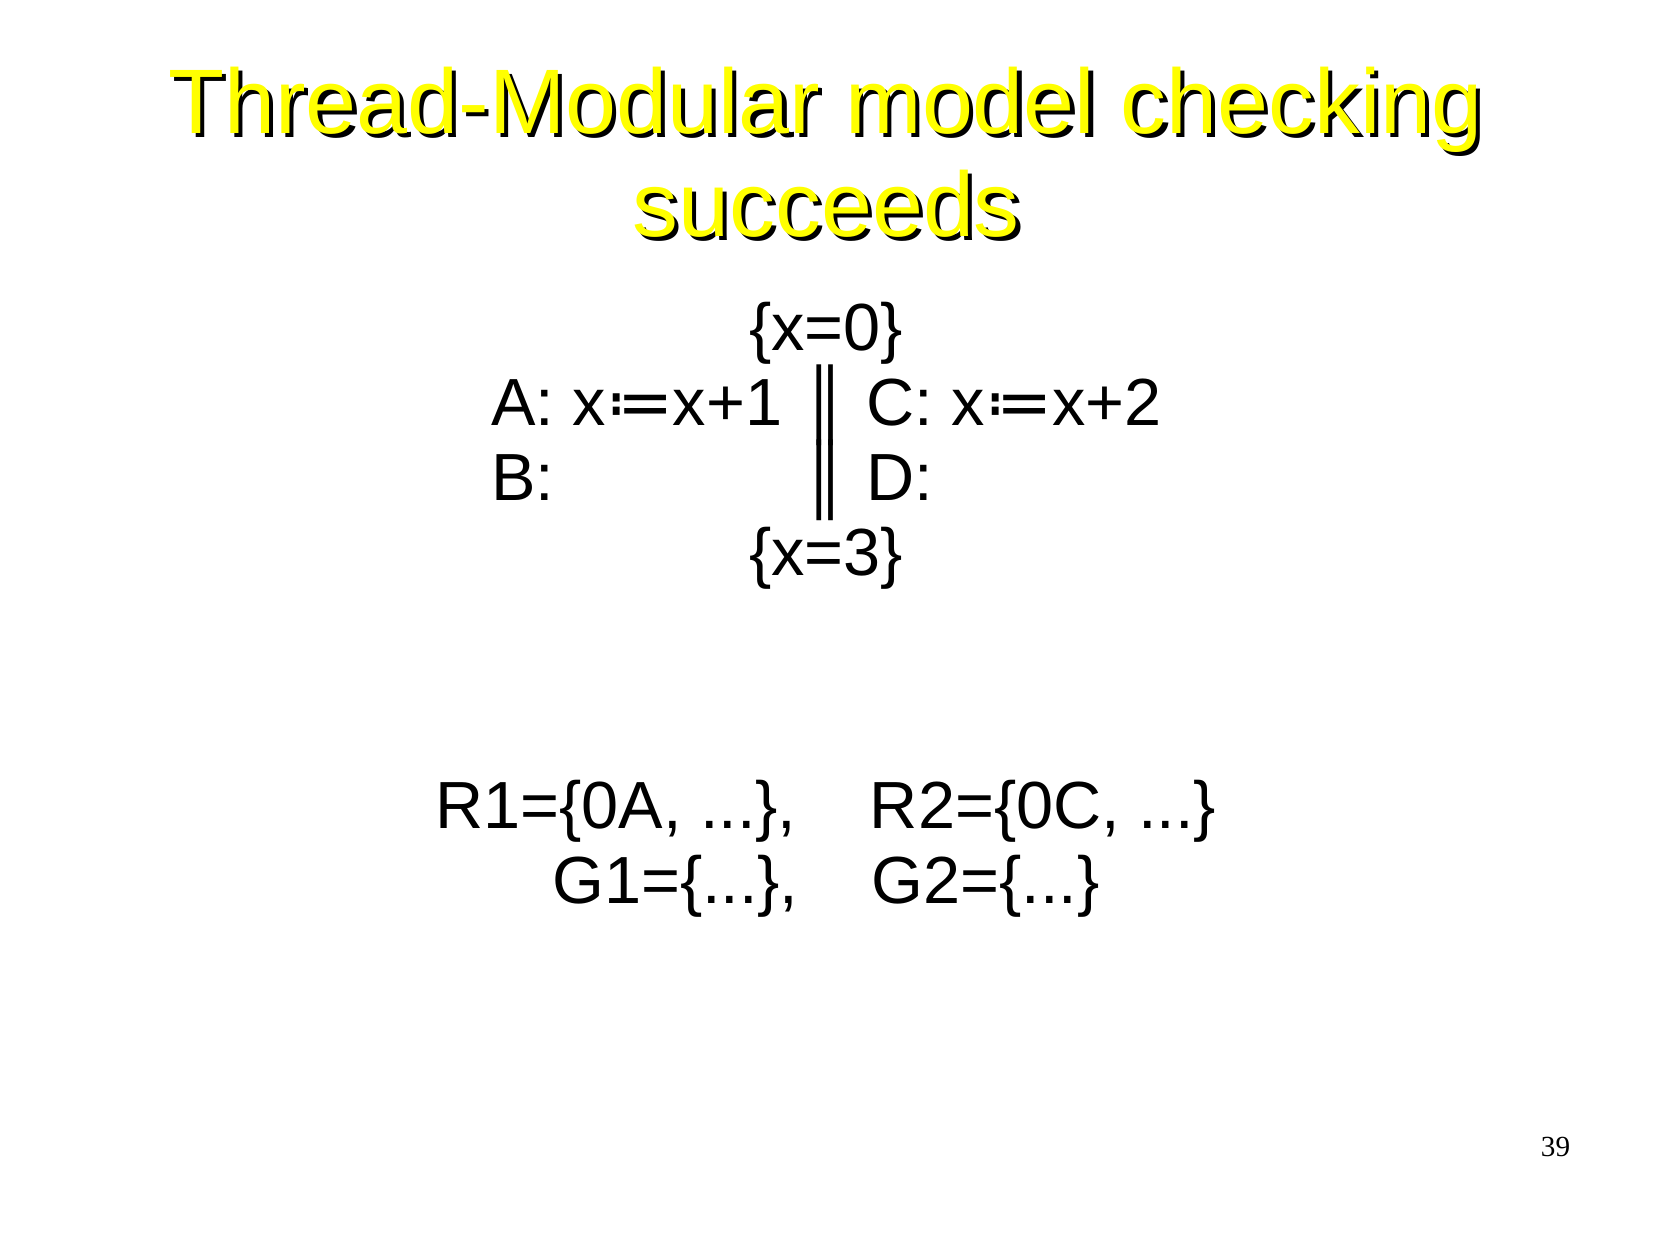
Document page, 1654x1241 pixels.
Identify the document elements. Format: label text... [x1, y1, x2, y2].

title Thread-Modular model checking succeeds [82, 50, 1571, 256]
list {x=0} A: x≔x+1 ║ C: x≔x+2 B: ║ D: {x=3} R1={0A, ...}, R2={0C, ...} G1={...}, G2={...} [82, 290, 1571, 1109]
